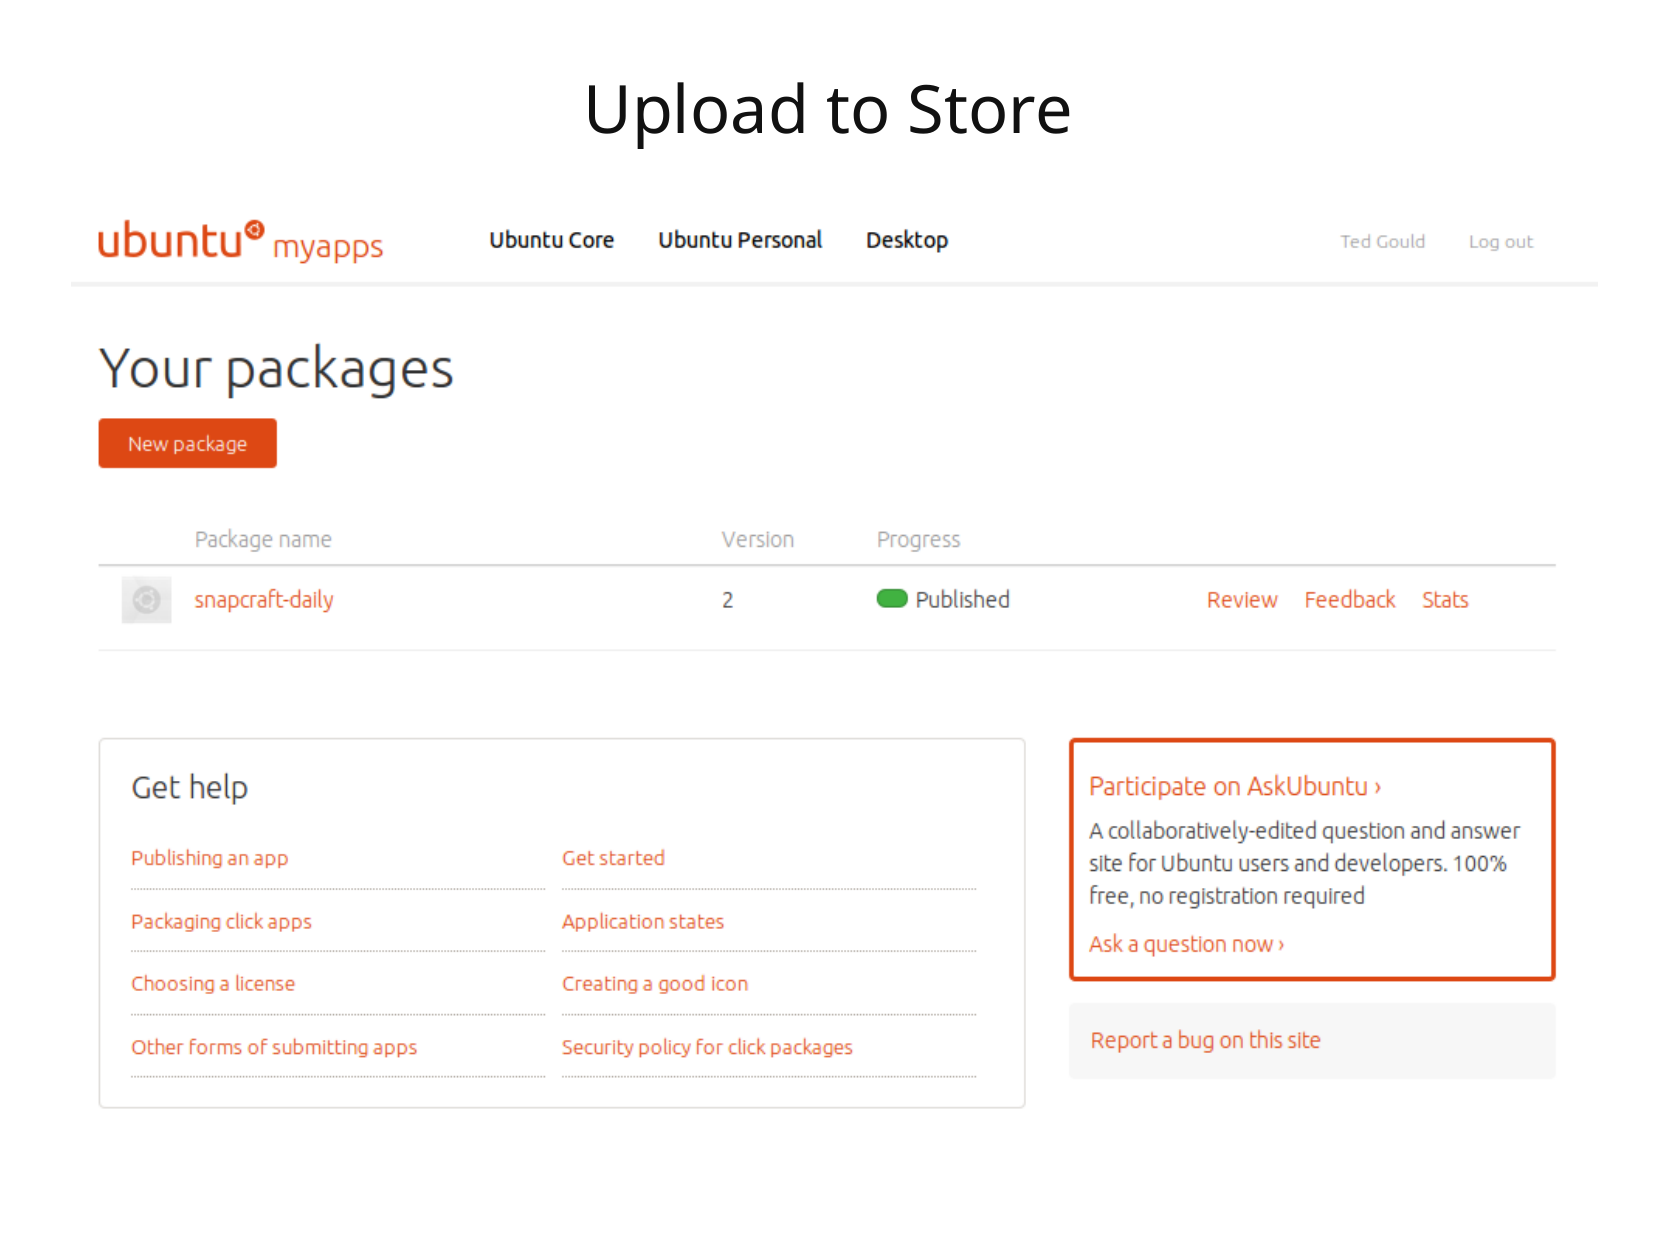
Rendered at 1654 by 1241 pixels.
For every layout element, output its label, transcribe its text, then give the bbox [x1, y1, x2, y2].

text_box Upload to Store [38, 74, 1618, 172]
picture [71, 200, 1598, 1146]
